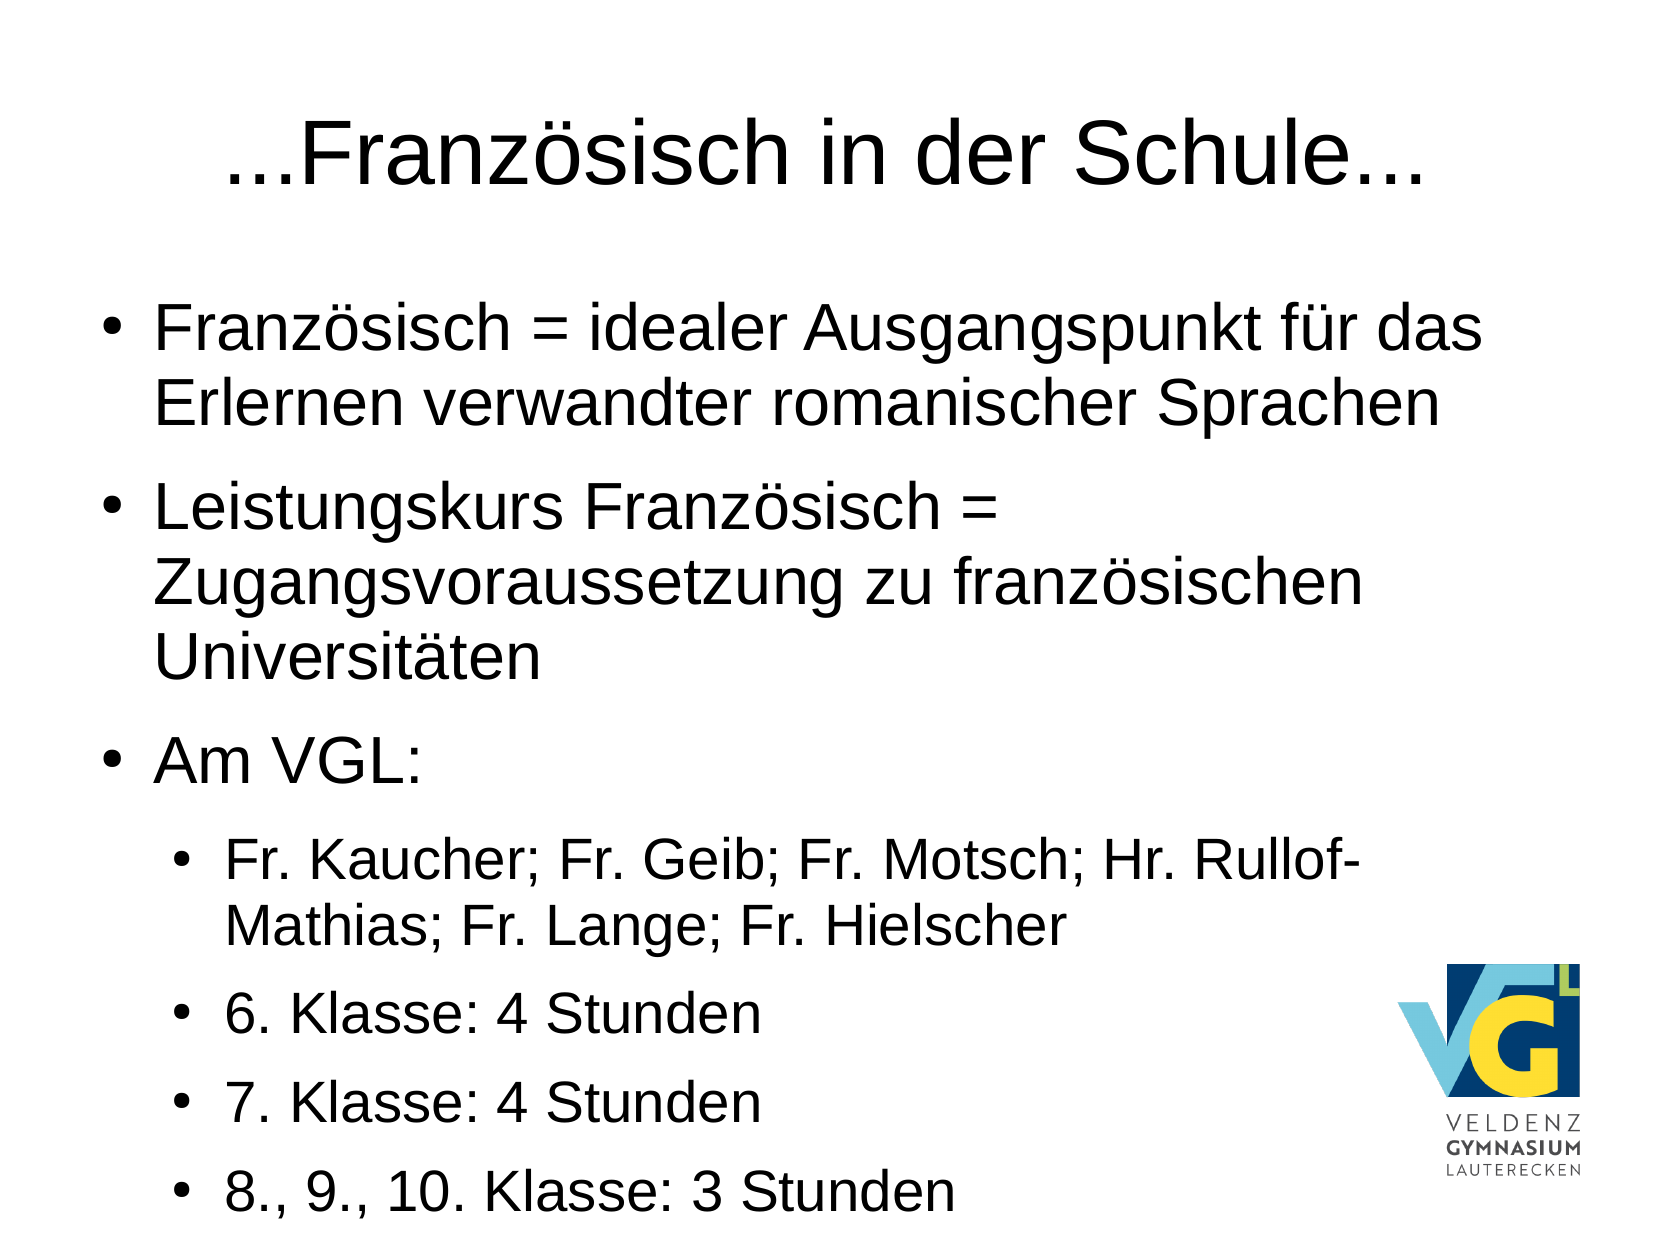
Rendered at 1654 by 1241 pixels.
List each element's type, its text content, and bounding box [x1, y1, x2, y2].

picture [1375, 944, 1625, 1193]
title ...Französisch in der Schule... [82, 49, 1571, 257]
list Französisch = idealer Ausgangspunkt für das Erlernen verwandter romanischer Sprachen Leistungskurs Französisch = Zugangsvoraussetzung zu französischen Universitäten Am VGL: Fr. Kaucher; Fr. Geib; Fr. Motsch; Hr. Rullof-Mathias; Fr. Lange; Fr. Hielscher 6. Klasse: 4 Stunden 7. Klasse: 4 Stunden 8., 9., 10. Klasse: 3 Stunden [82, 290, 1571, 1223]
